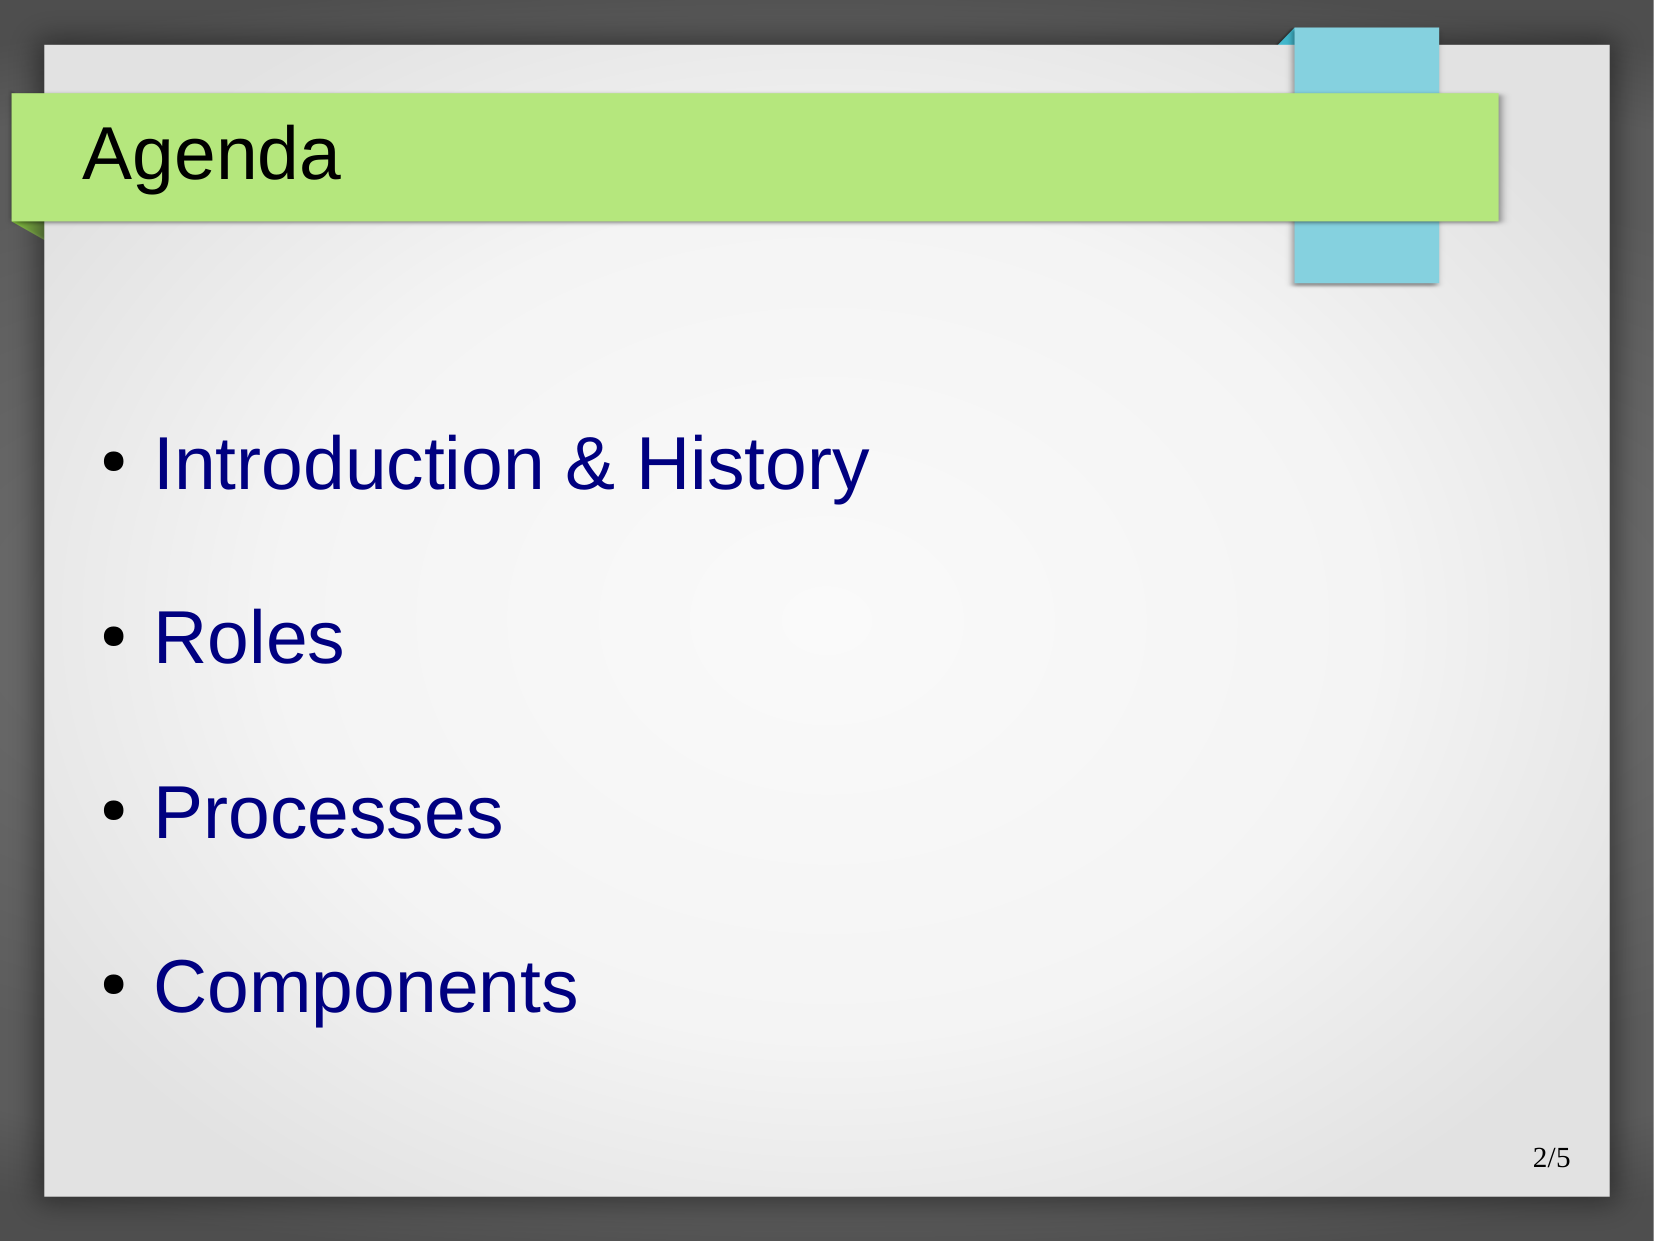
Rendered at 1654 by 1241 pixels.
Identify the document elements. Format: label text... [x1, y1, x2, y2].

list Introduction & History Roles Processes Components [82, 295, 1571, 1156]
picture [0, 0, 1654, 1241]
title Agenda [82, 94, 1264, 213]
